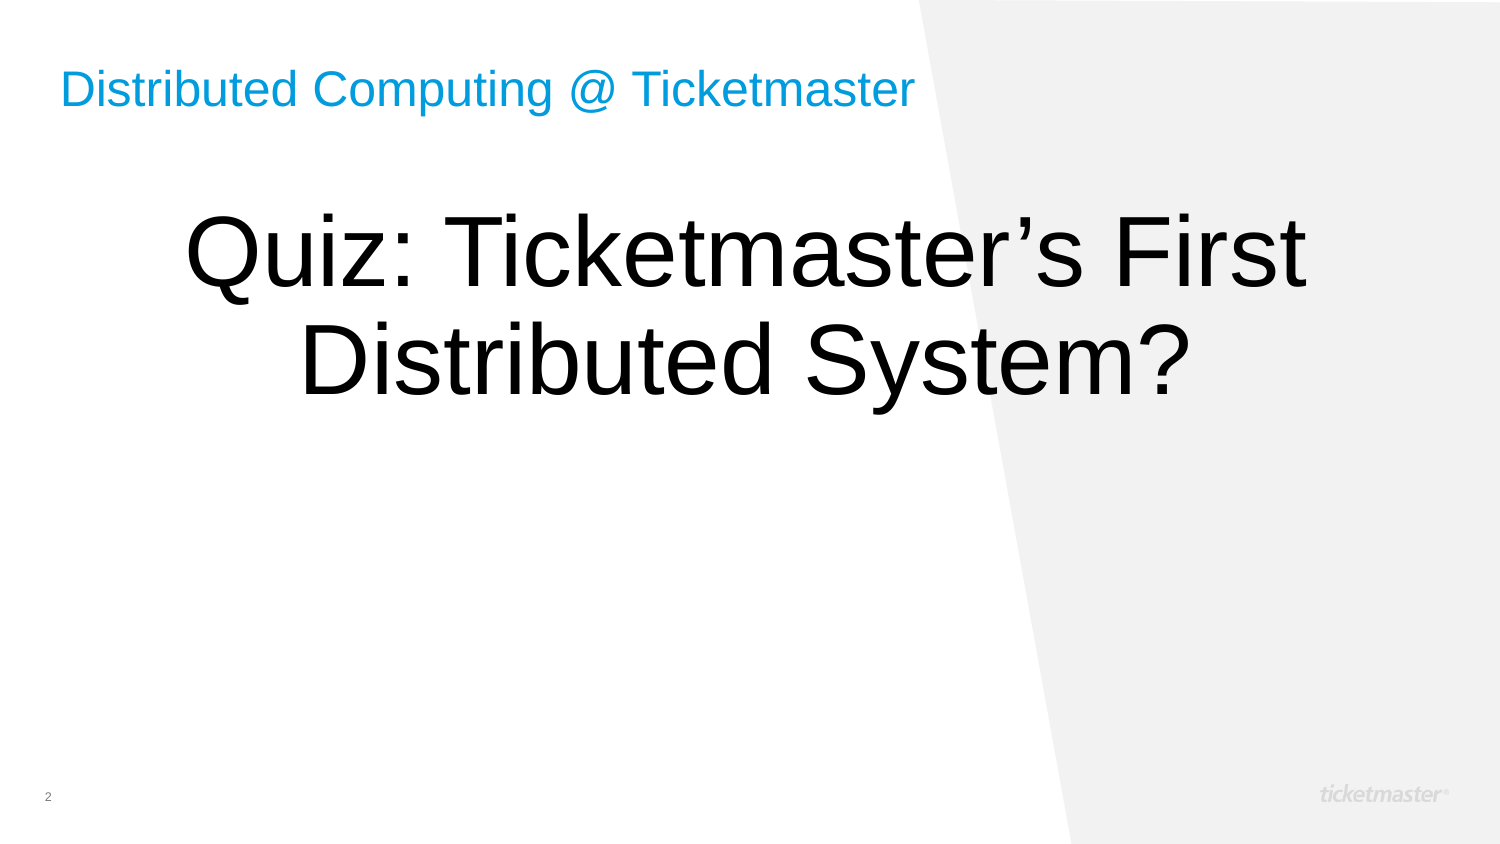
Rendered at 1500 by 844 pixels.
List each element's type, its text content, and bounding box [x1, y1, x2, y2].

list Distributed Computing @ Ticketmaster [44, 52, 1448, 158]
list Quiz: Ticketmaster’s First Distributed System? [44, 185, 1448, 734]
picture [1320, 784, 1449, 802]
slide_number <number> [44, 788, 66, 804]
